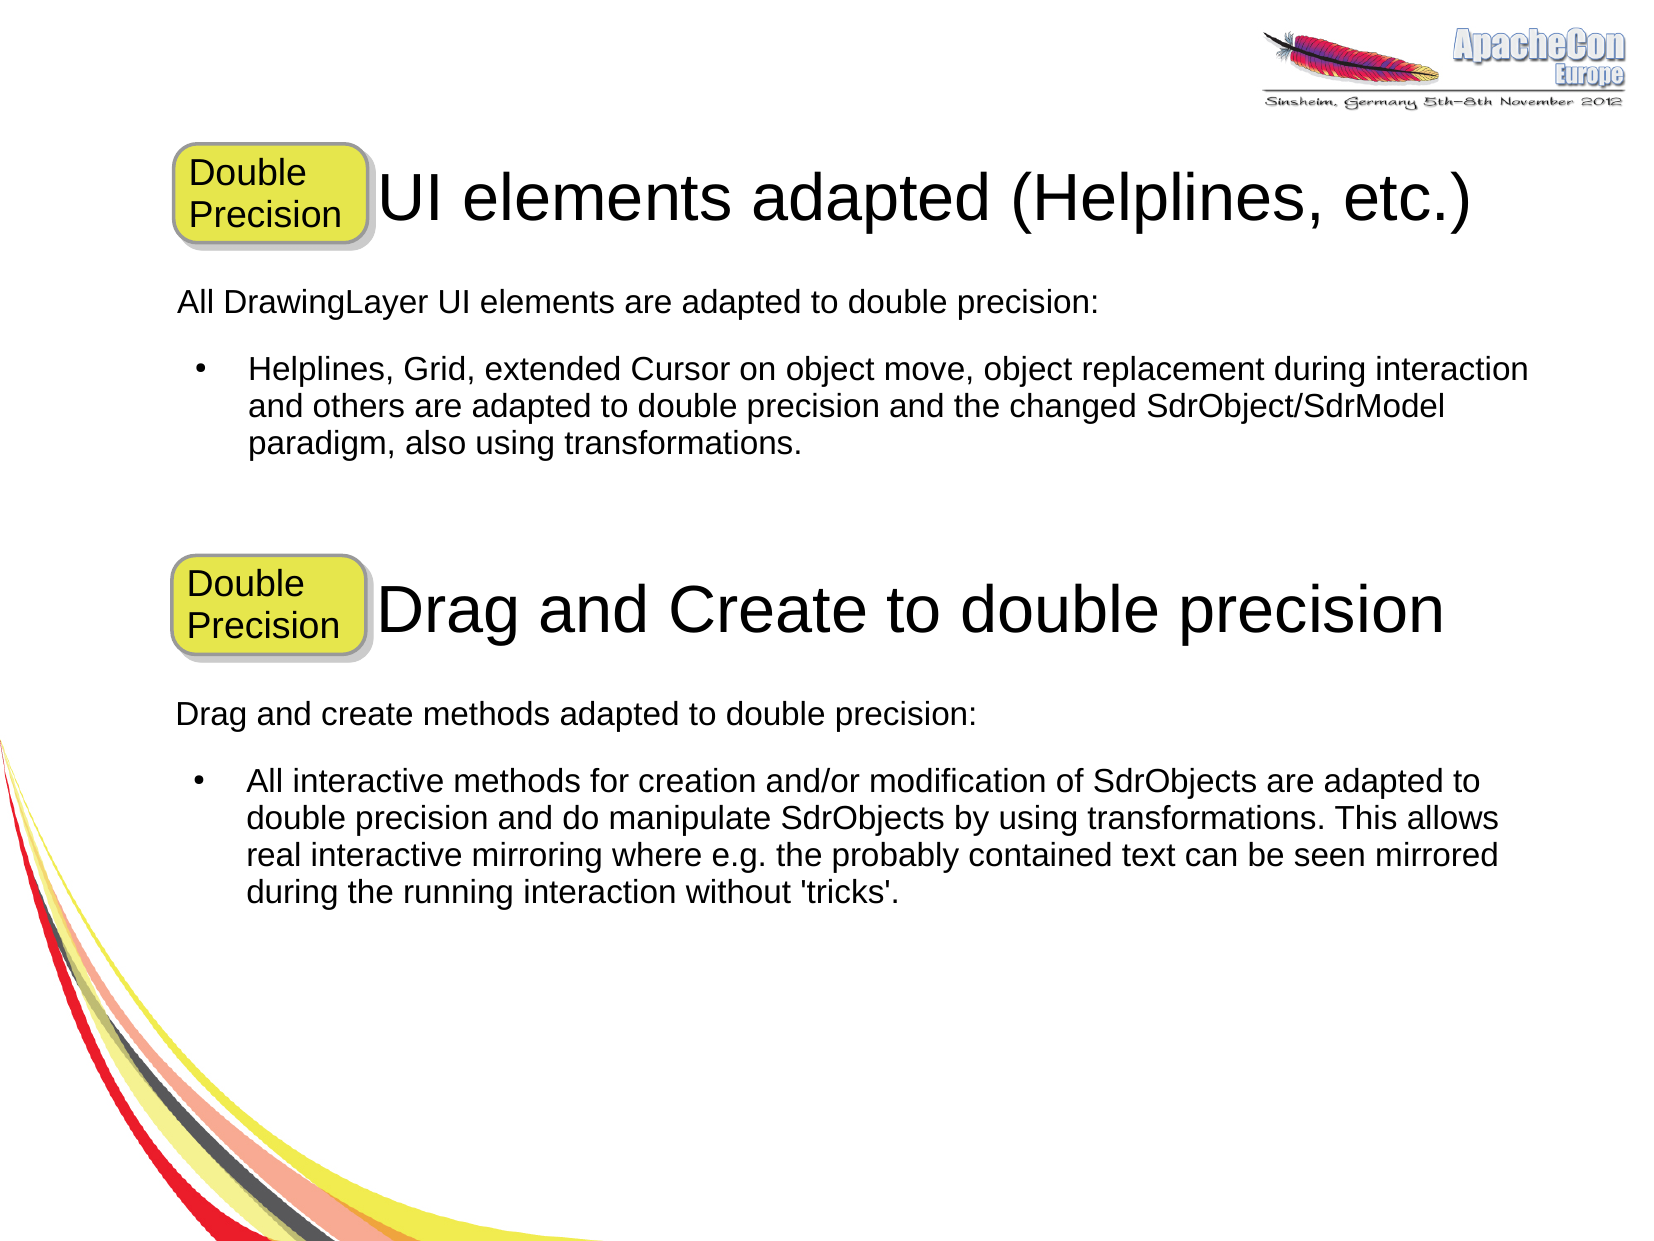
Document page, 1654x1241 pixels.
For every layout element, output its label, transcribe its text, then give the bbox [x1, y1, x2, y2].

picture [0, 0, 1654, 1241]
text_box Double Precision [173, 143, 368, 243]
title Drag and Create to double precision [375, 560, 1528, 659]
list Drag and create methods adapted to double precision: All interactive methods for creation and/or modification of SdrObjects are adapted to double precision and do manipulate SdrObjects by using transformations. This allows real interactive mirroring where e.g. the probably contained text can be seen mirrored during the running interaction without 'tricks'. [175, 695, 1534, 944]
list All DrawingLayer UI elements are adapted to double precision: Helplines, Grid, extended Cursor on object move, object replacement during interaction and others are adapted to double precision and the changed SdrObject/SdrModel paradigm, also using transformations. [177, 283, 1536, 473]
text_box Double Precision [171, 555, 366, 655]
title UI elements adapted (Helplines, etc.) [377, 148, 1530, 247]
